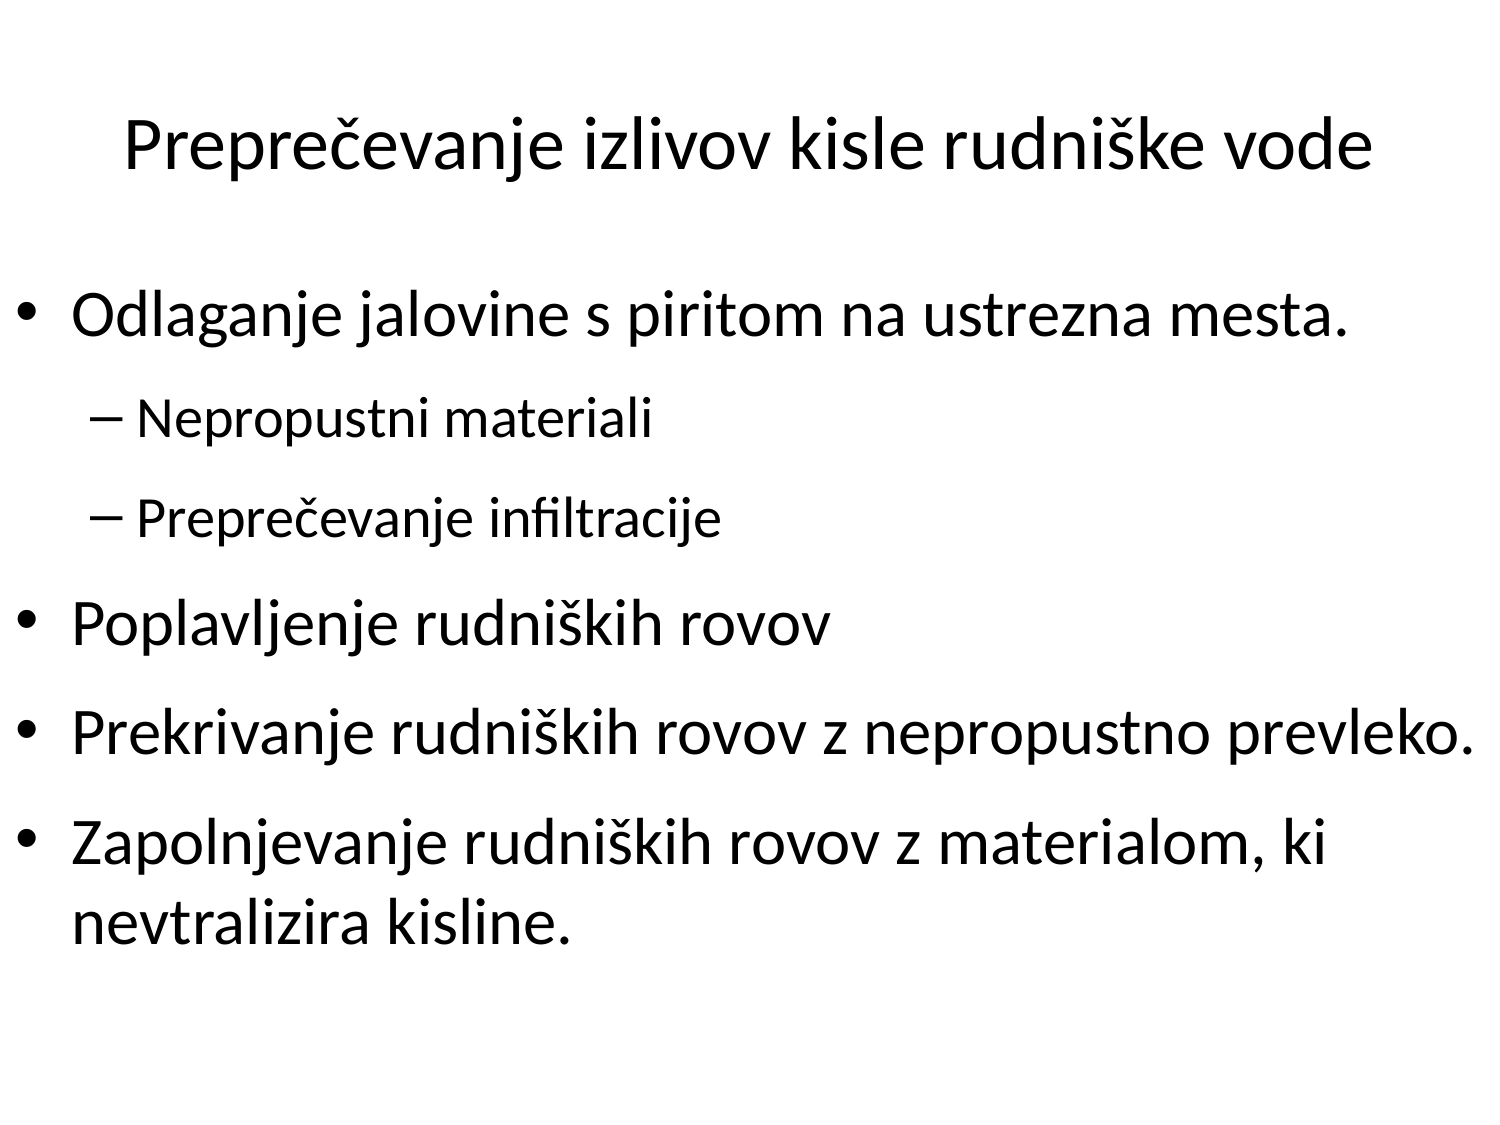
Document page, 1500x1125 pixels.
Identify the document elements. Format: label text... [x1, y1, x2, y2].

list Odlaganje jalovine s piritom na ustrezna mesta. Nepropustni materiali Preprečevanje infiltracije Poplavljenje rudniških rovov Prekrivanje rudniških rovov z nepropustno prevleko. Zapolnjevanje rudniških rovov z materialom, ki nevtralizira kisline. [0, 262, 1500, 1125]
title Preprečevanje izlivov kisle rudniške vode [75, 45, 1425, 233]
